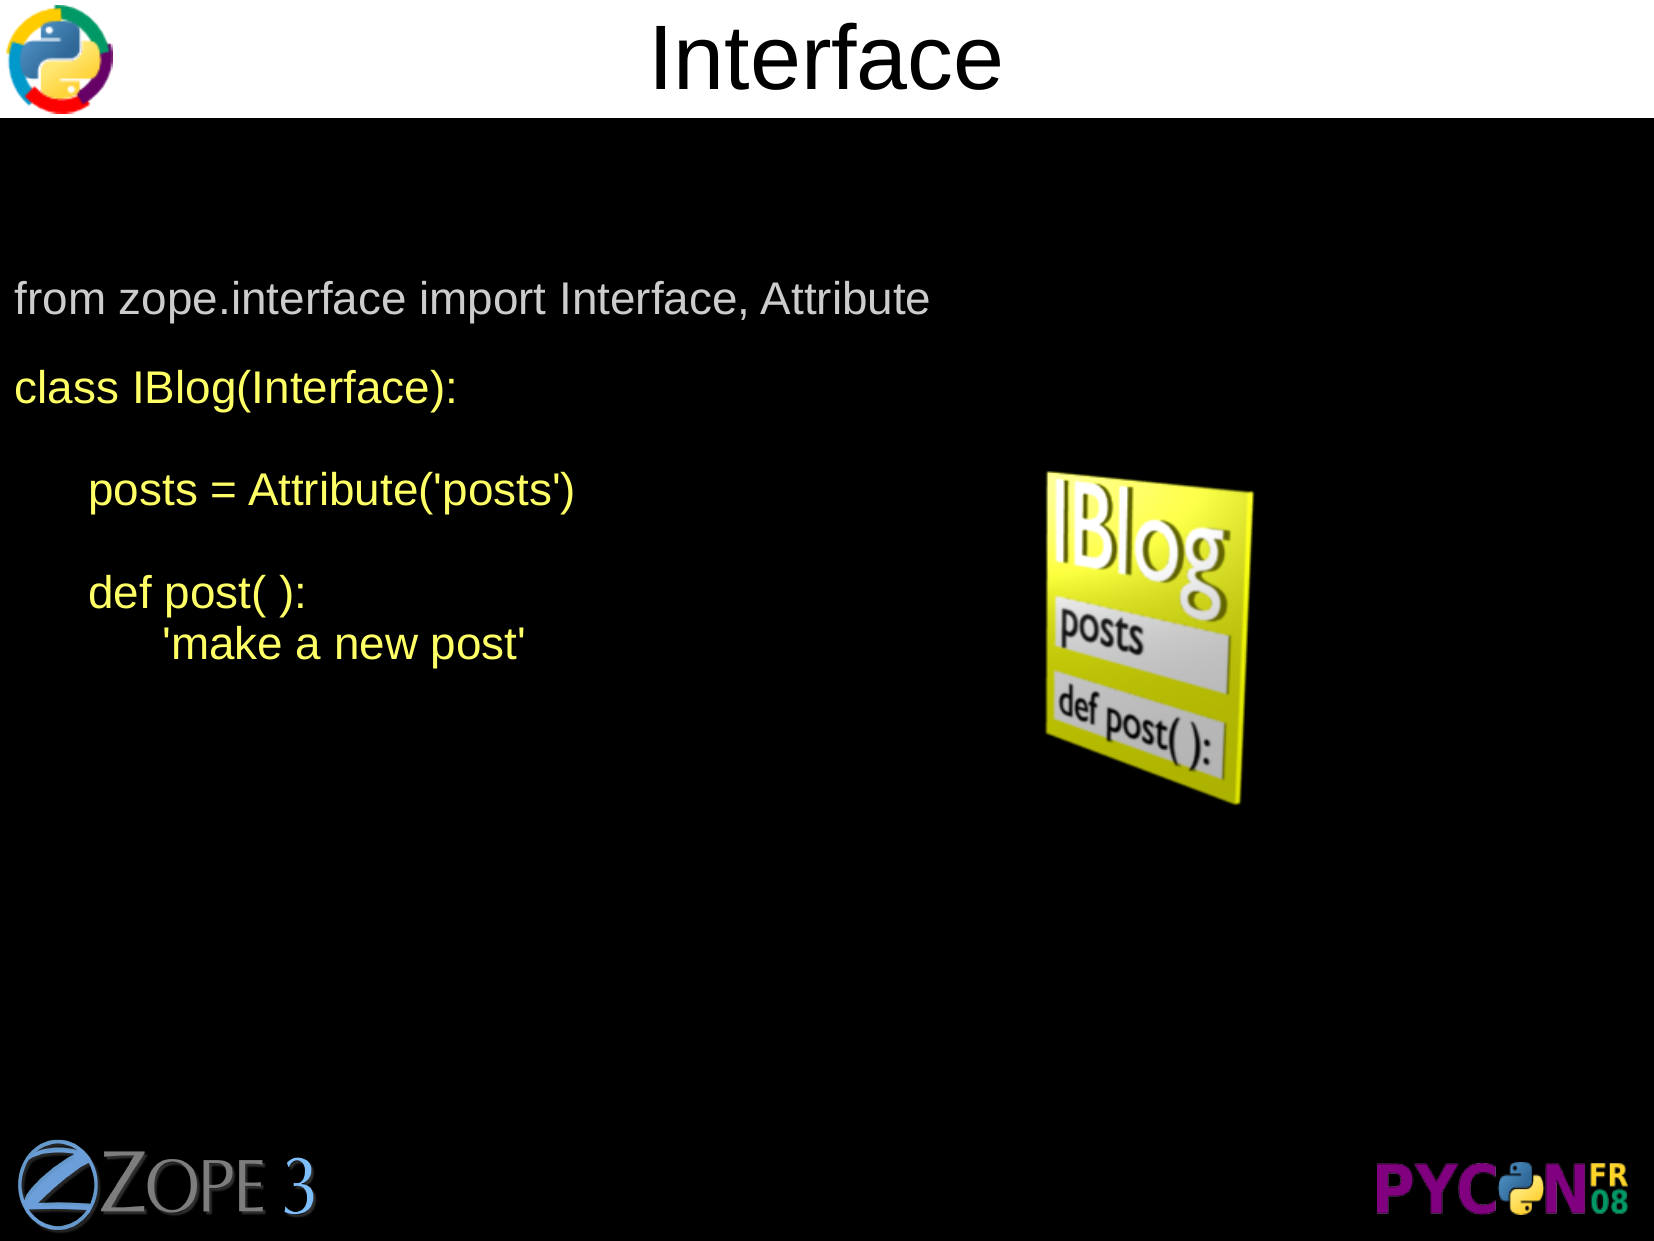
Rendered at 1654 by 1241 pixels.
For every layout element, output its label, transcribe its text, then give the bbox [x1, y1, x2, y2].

picture [649, 265, 1650, 1016]
picture [6, 5, 82, 114]
text_box class IBlog(Interface): posts = Attribute('posts') def post( ): 'make a new post' [0, 354, 1152, 780]
title Interface [82, 0, 1571, 119]
text_box from zope.interface import Interface, Attribute [0, 265, 1152, 332]
picture [1377, 1162, 1628, 1215]
